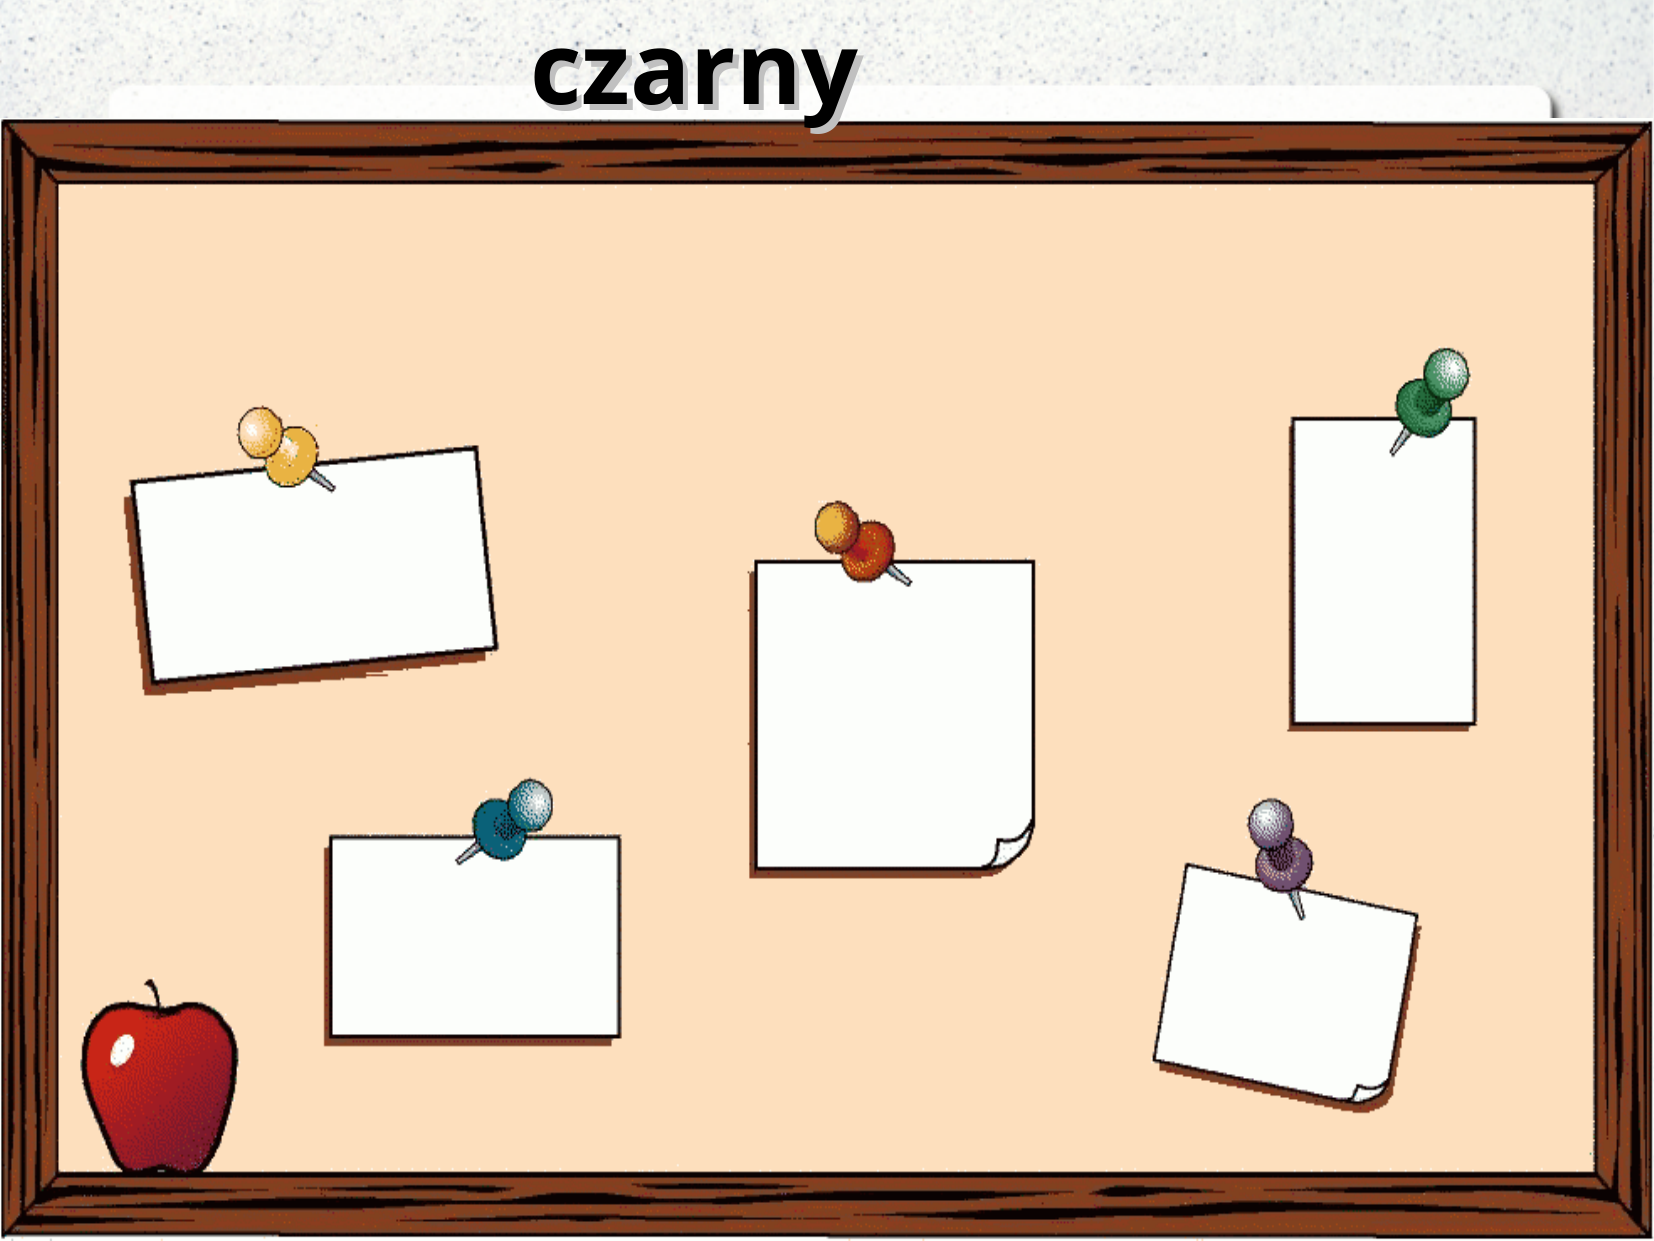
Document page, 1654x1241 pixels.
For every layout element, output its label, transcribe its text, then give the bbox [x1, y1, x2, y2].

text_box czarny [354, 0, 1182, 146]
text_box [1151, 909, 1418, 1093]
picture [0, 0, 1654, 1241]
